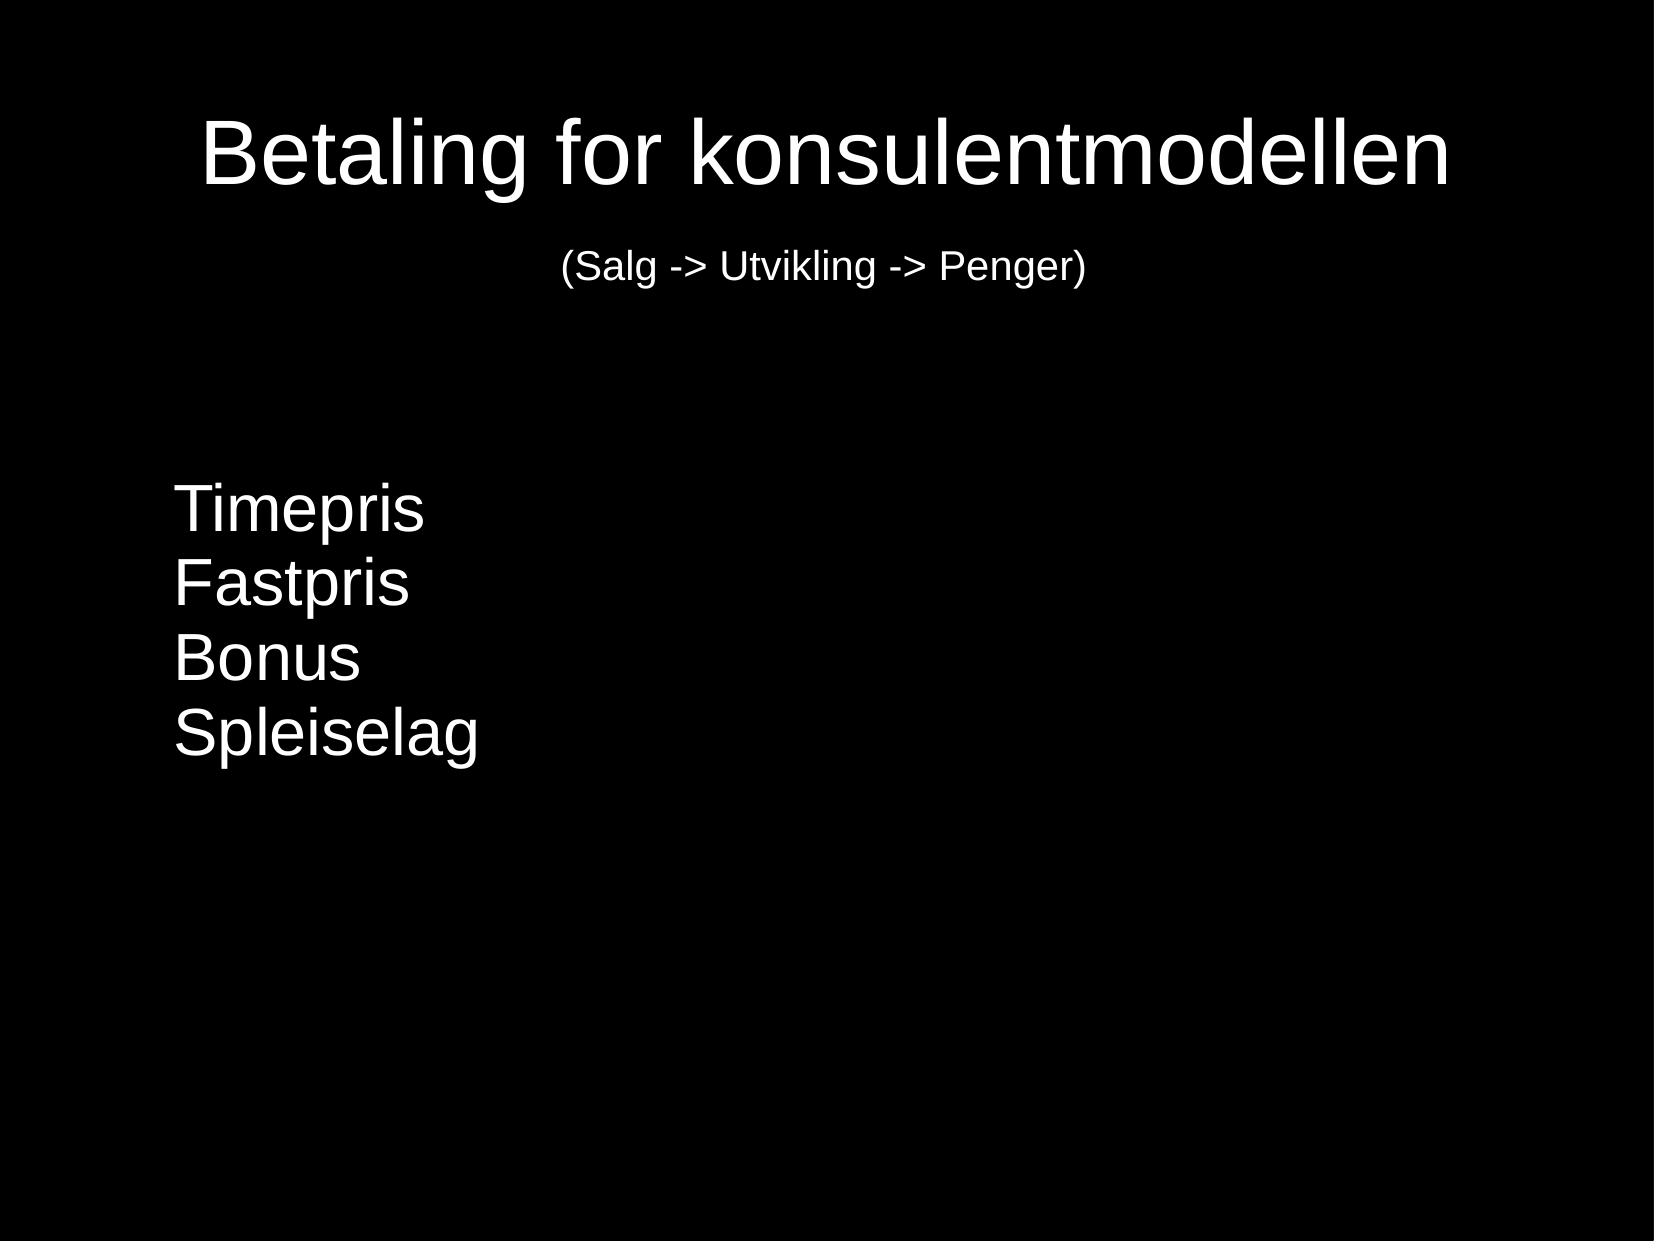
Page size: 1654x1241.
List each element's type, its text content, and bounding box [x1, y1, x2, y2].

text_box (Salg -> Utvikling -> Penger) [408, 205, 1240, 326]
subtitle Timepris Fastpris Bonus Spleiselag [82, 0, 1571, 1241]
